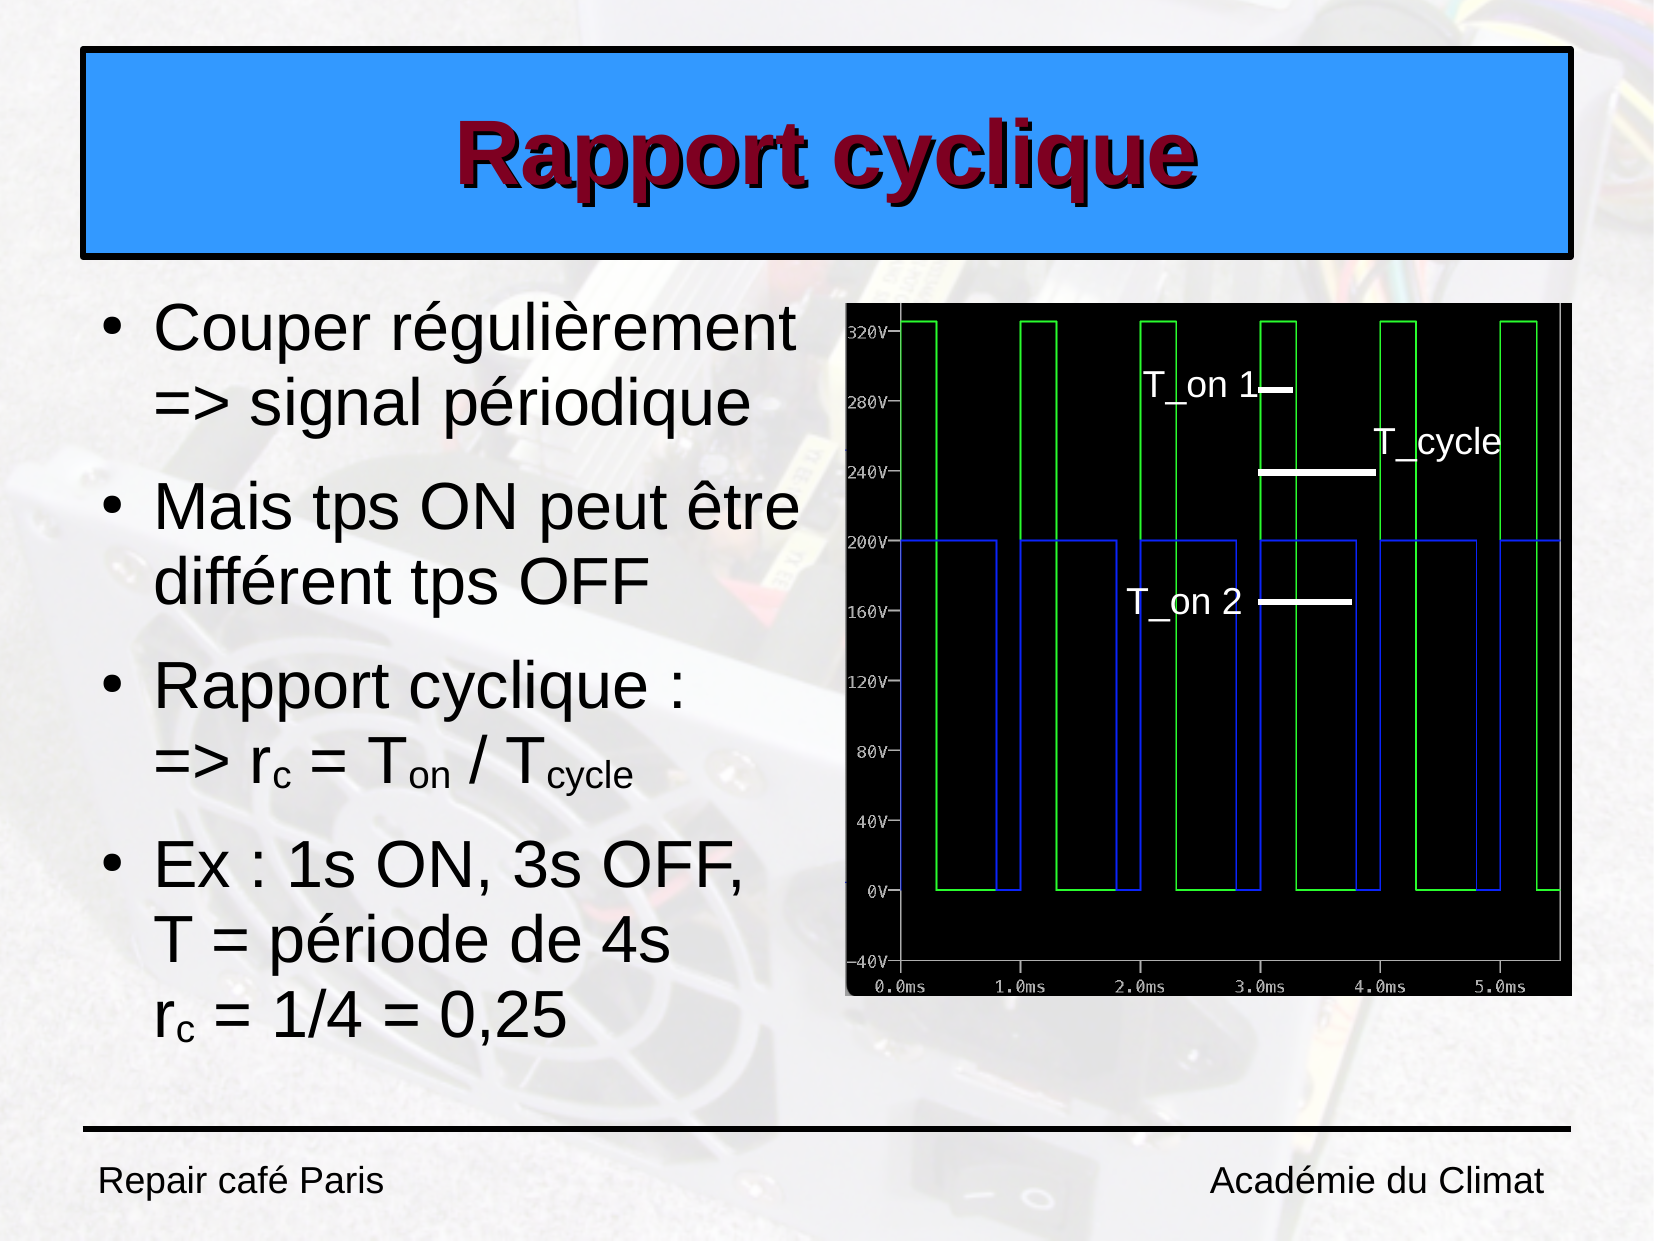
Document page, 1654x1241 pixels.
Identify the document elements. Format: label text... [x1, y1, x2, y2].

picture [0, 0, 1654, 1241]
title Rapport cyclique [82, 49, 1571, 257]
text_box T_cycle [1358, 413, 1518, 471]
text_box T_on 1 [1127, 356, 1275, 414]
list Couper régulièrement => signal périodique Mais tps ON peut être différent tps OFF Rapport cyclique : => rc = Ton / Tcycle Ex : 1s ON, 3s OFF, T = période de 4s rc = 1/4 = 0,25 [82, 290, 809, 1052]
text_box Repair café Paris Académie du Climat [82, 1152, 1571, 1210]
text_box T_on 2 [1111, 572, 1258, 630]
